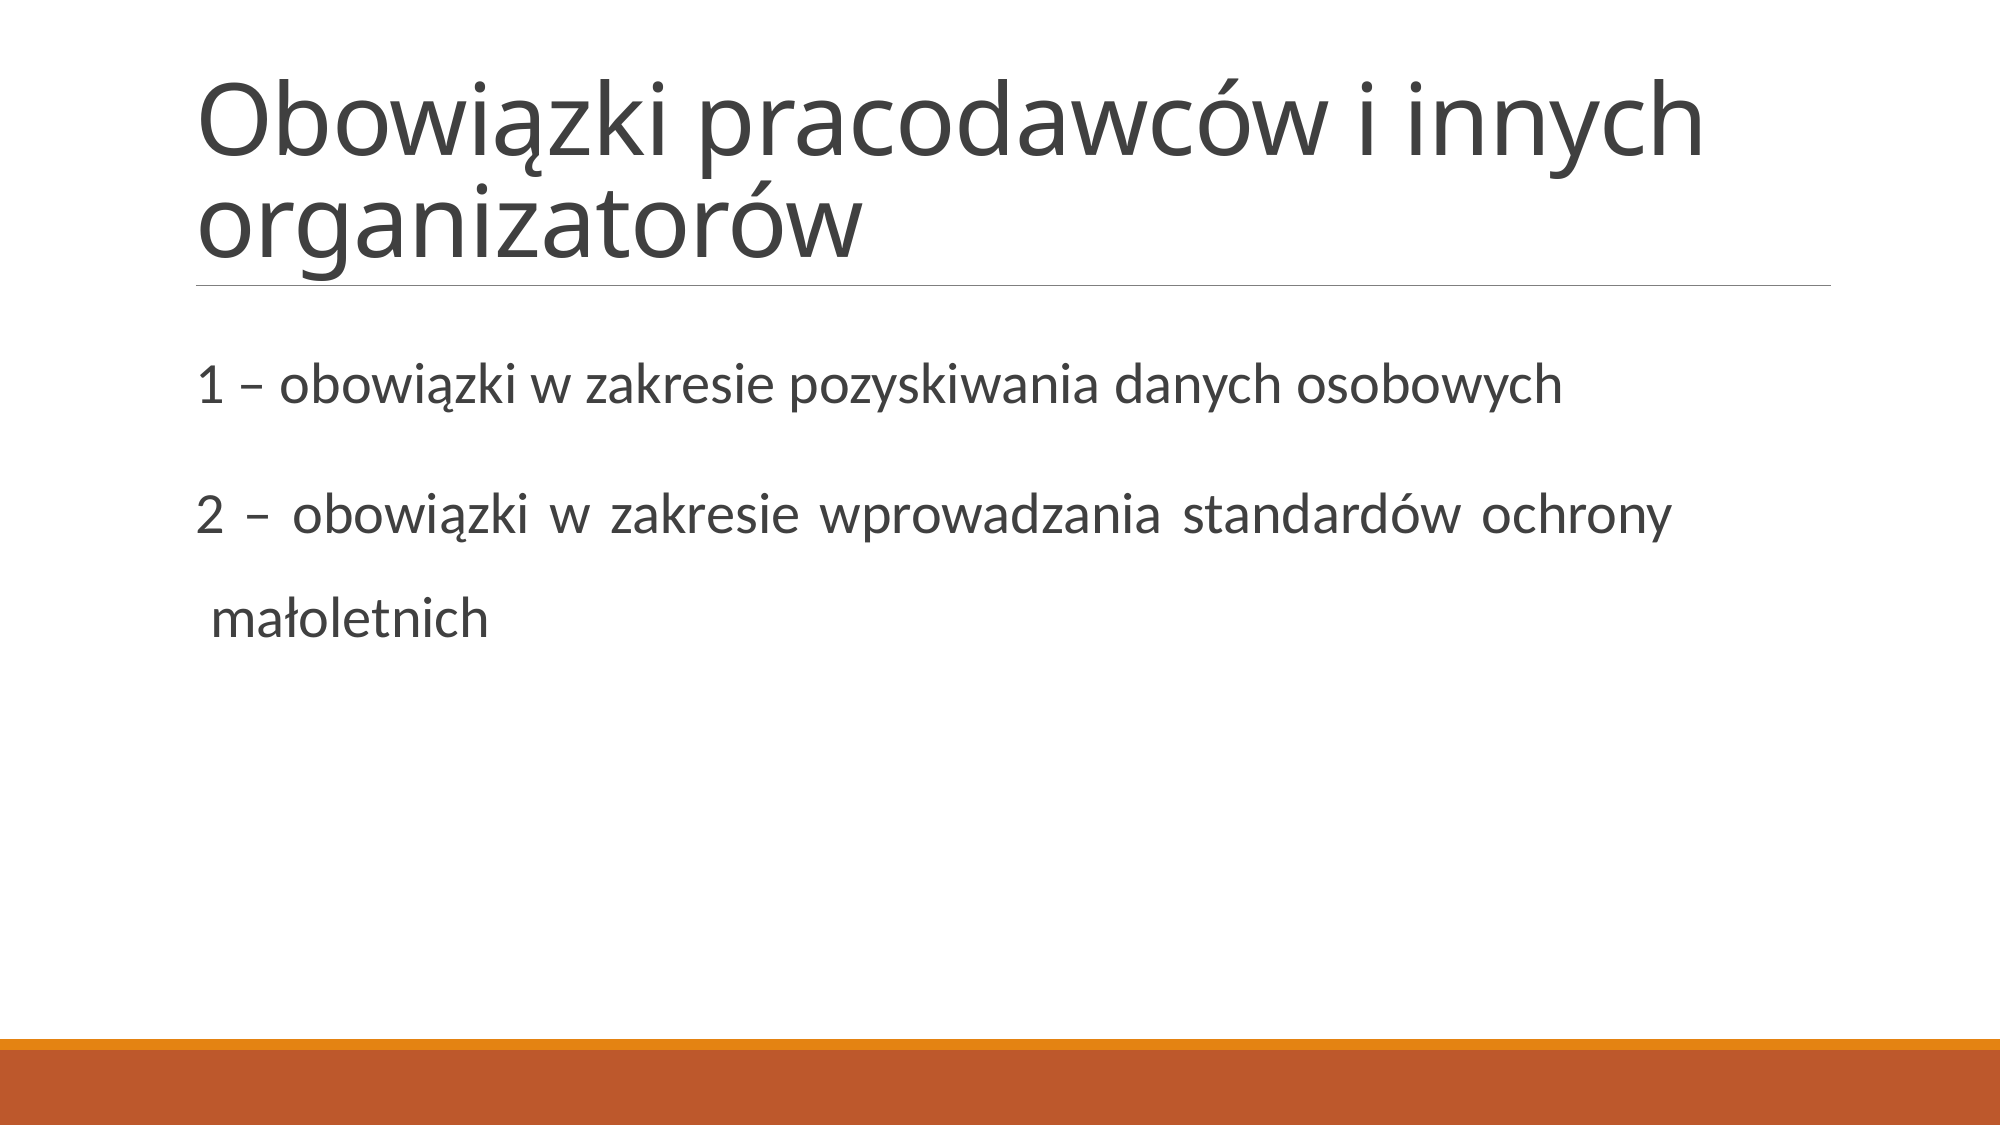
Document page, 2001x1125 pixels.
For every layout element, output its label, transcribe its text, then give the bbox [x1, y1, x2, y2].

title Obowiązki pracodawców i innych organizatorów [180, 47, 1831, 286]
list 1 – obowiązki w zakresie pozyskiwania danych osobowych 2 – obowiązki w zakresie wprowadzania standardów ochrony małoletnich [180, 302, 1831, 963]
